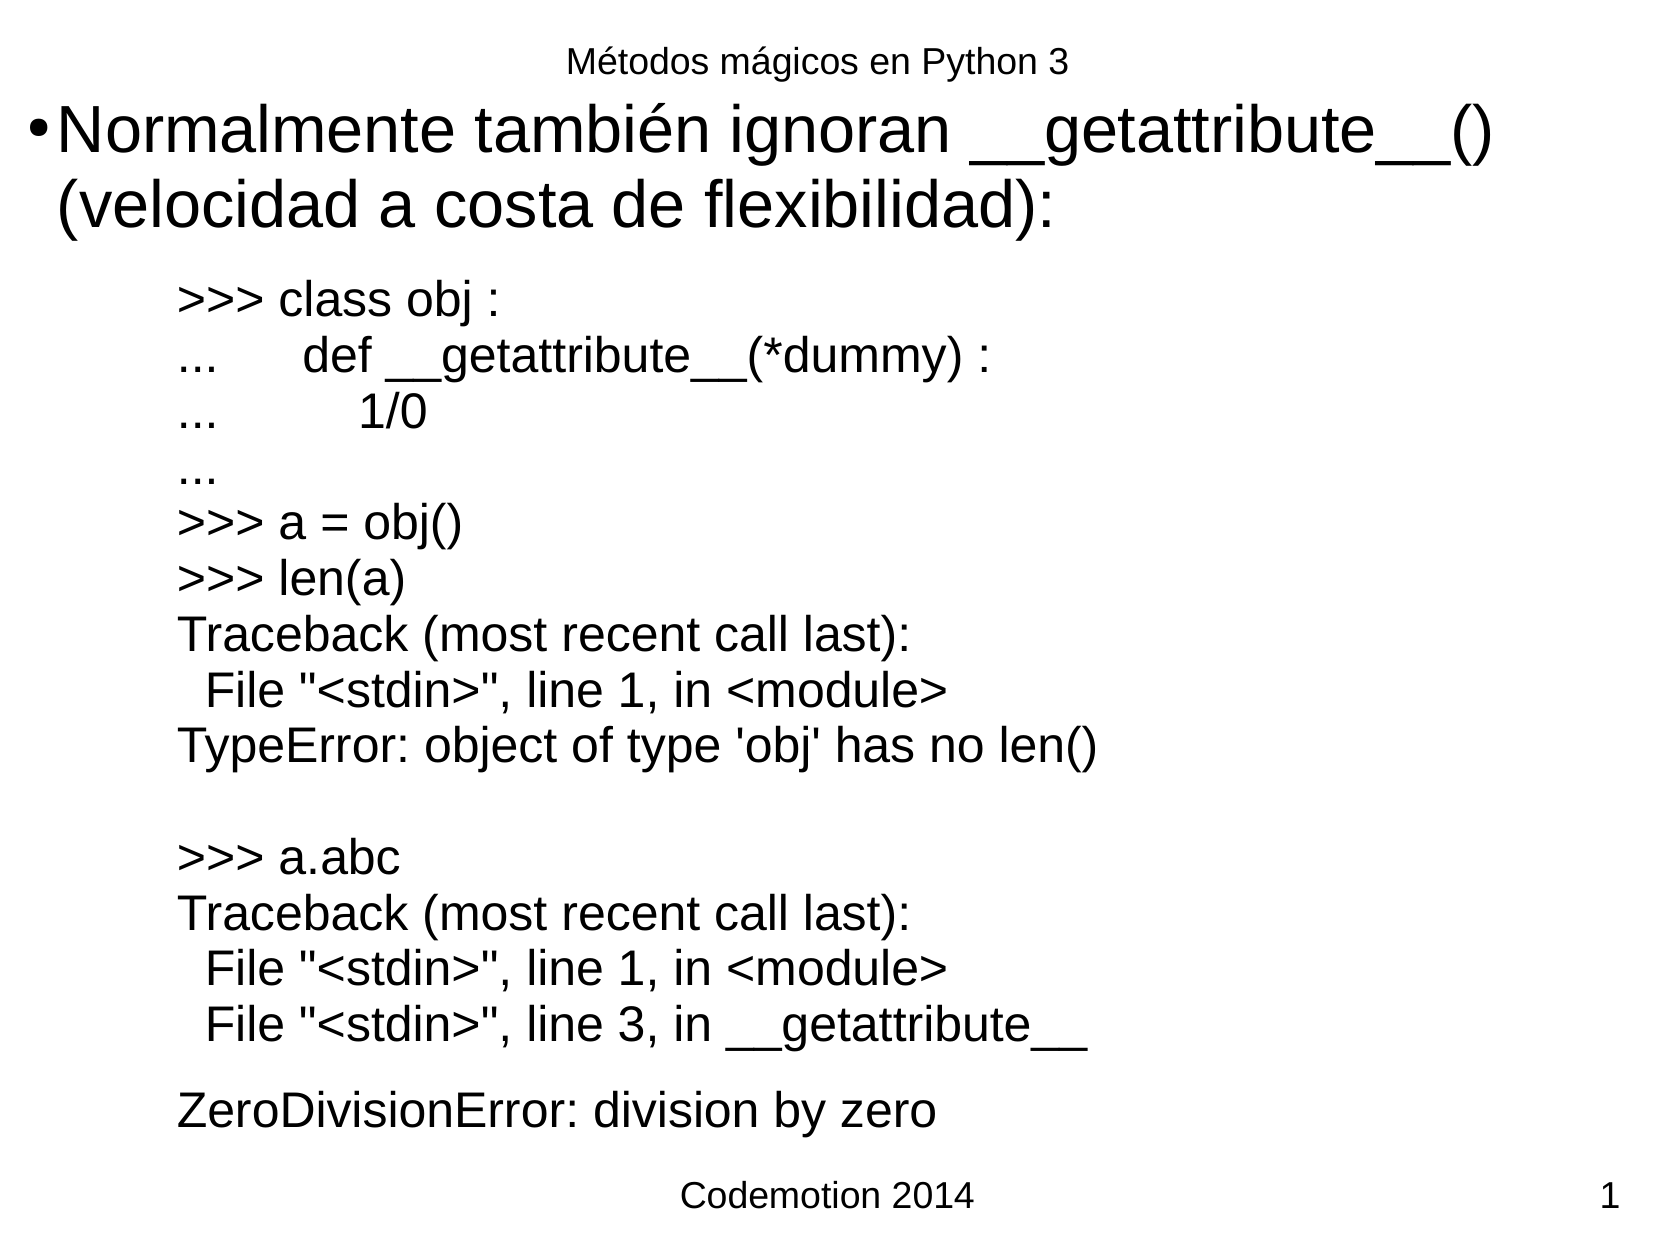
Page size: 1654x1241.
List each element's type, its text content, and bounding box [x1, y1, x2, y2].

text_box Codemotion 2014 [30, 1166, 1455, 1224]
text_box Métodos mágicos en Python 3 [15, 33, 1621, 91]
subtitle Normalmente también ignoran __getattribute__() (velocidad a costa de flexibilidad): >>> class obj : ... def __getattribute__(*dummy) : ... 1/0 ... >>> a = obj() >>> len(a) Traceback (most recent call last): File "<stdin>", line 1, in <module> TypeError: object of type 'obj' has no len() >>> a.abc Traceback (most recent call last): File "<stdin>", line 1, in <module> File "<stdin>", line 3, in __getattribute__ ZeroDivisionError: division by zero [26, 91, 1621, 1201]
text_box 1 [1455, 1166, 1636, 1224]
